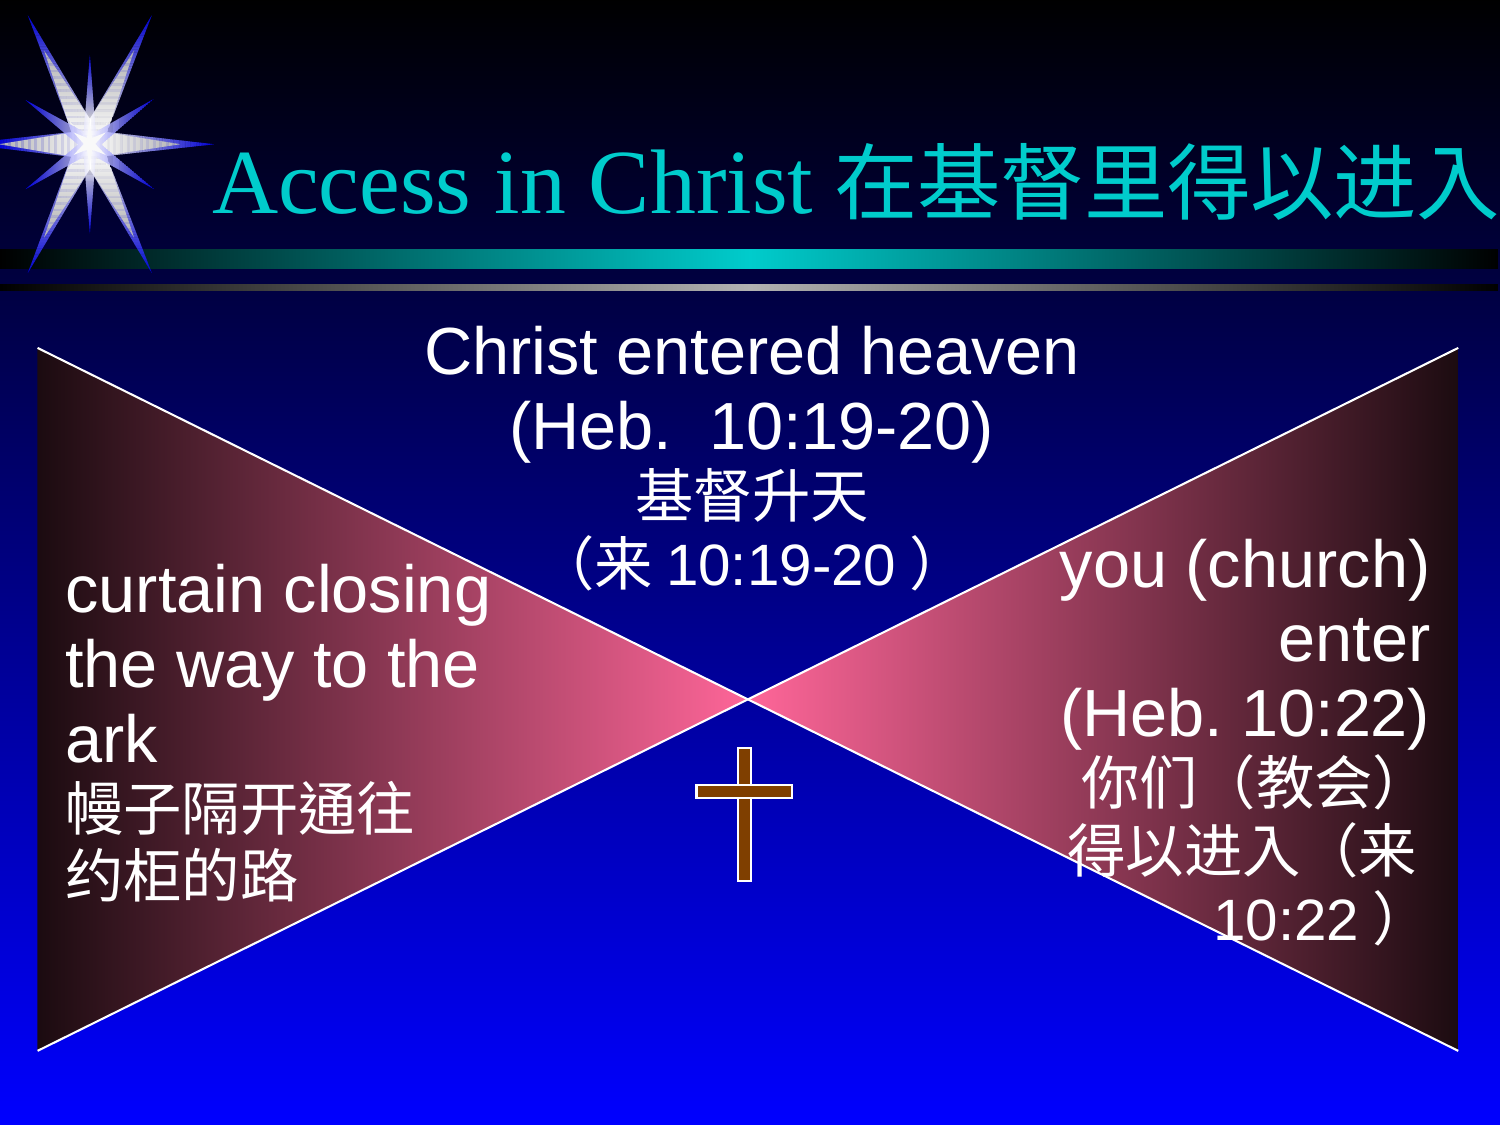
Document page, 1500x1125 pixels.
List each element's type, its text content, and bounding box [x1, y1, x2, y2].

text_box [696, 747, 792, 881]
text_box [538, 607, 744, 801]
text_box you (church) enter (Heb. 10:22) 你们（教会） 得以进入（来10:22） [945, 519, 1446, 962]
text_box curtain closing the way to the ark 幔子隔开通往 约柜的路 [50, 544, 538, 920]
text_box Christ entered heaven (Heb. 10:19-20) 基督升天 （来10:19-20） [377, 306, 1128, 607]
text_box [752, 607, 945, 795]
title Access in Christ在基督里得以进入 [197, 64, 1500, 301]
text_box [1128, 350, 1459, 1049]
text_box [37, 350, 377, 1049]
